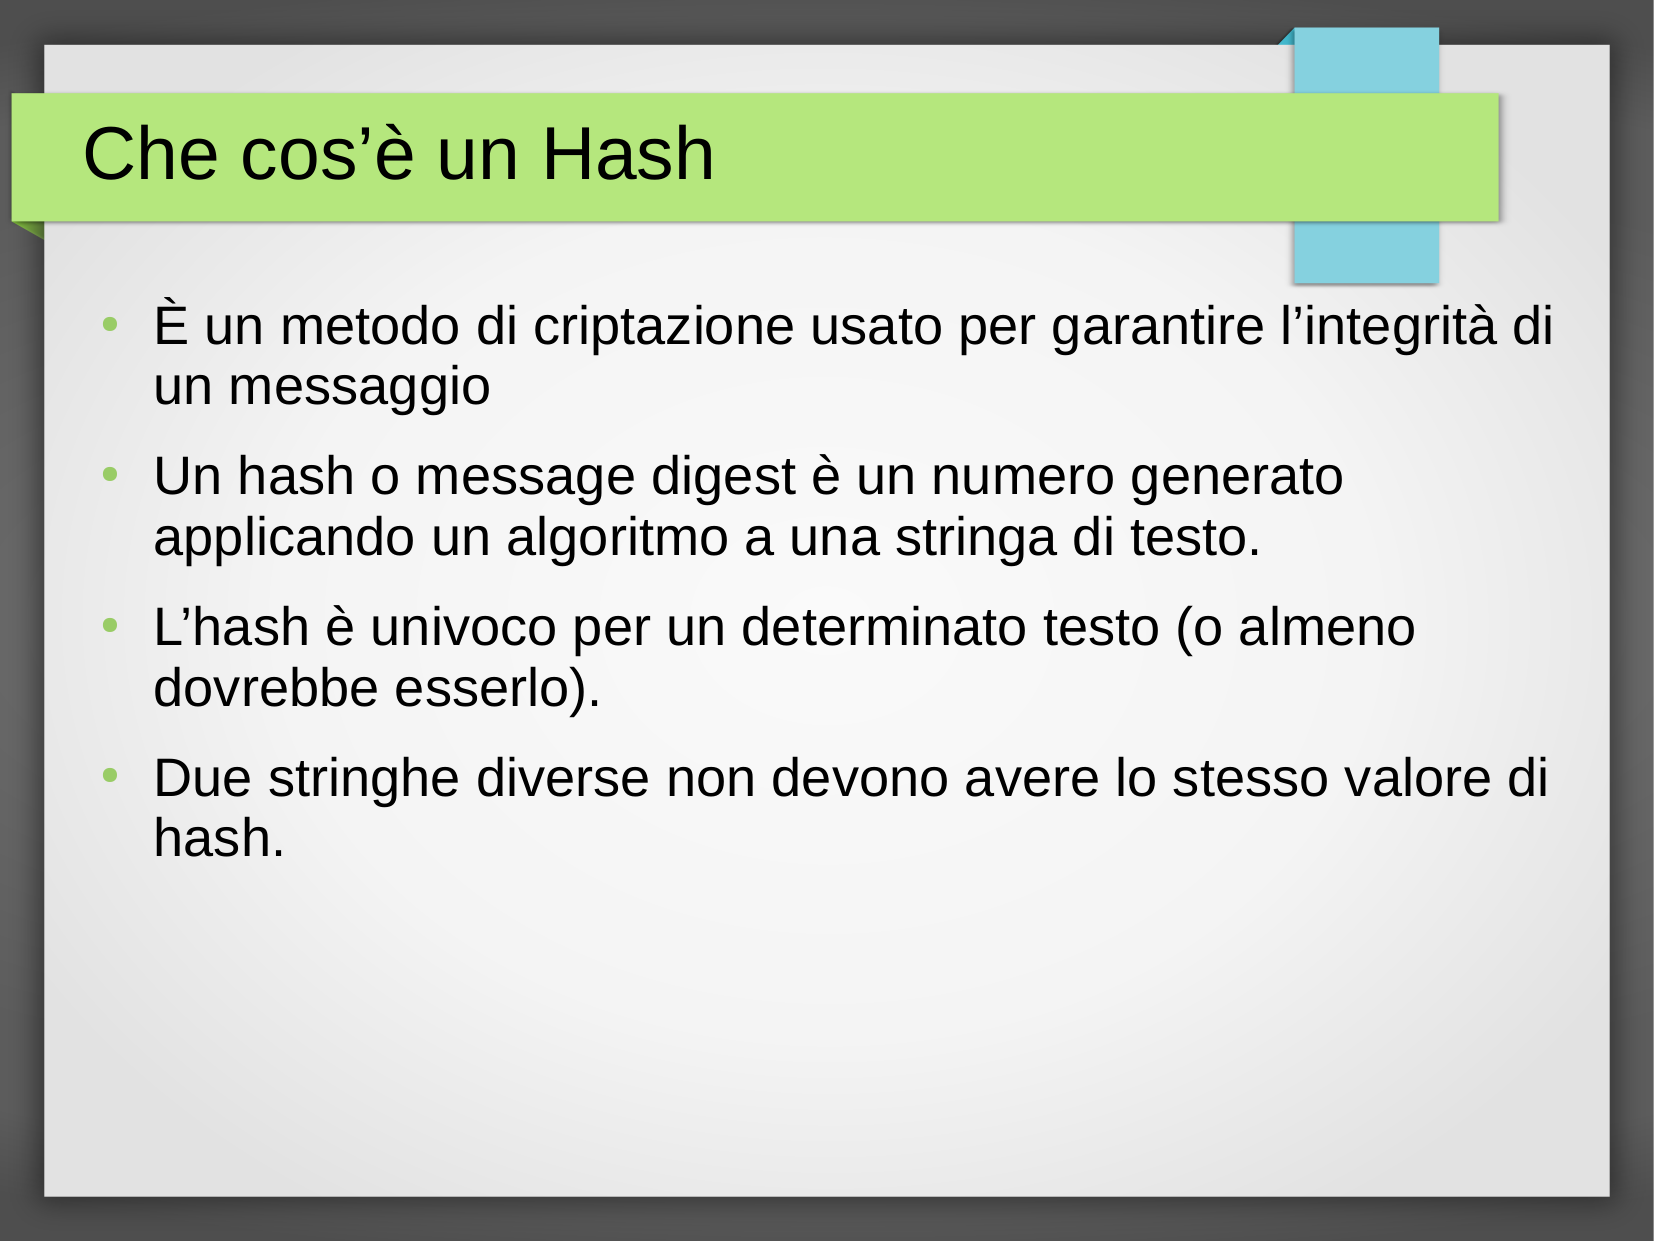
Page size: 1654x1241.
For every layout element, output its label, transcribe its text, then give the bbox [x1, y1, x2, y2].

list È un metodo di criptazione usato per garantire l’integrità di un messaggio Un hash o message digest è un numero generato applicando un algoritmo a una stringa di testo. L’hash è univoco per un determinato testo (o almeno dovrebbe esserlo). Due stringhe diverse non devono avere lo stesso valore di hash. [82, 295, 1571, 1015]
picture [0, 0, 1654, 1241]
title Che cos’è un Hash [82, 94, 1264, 213]
